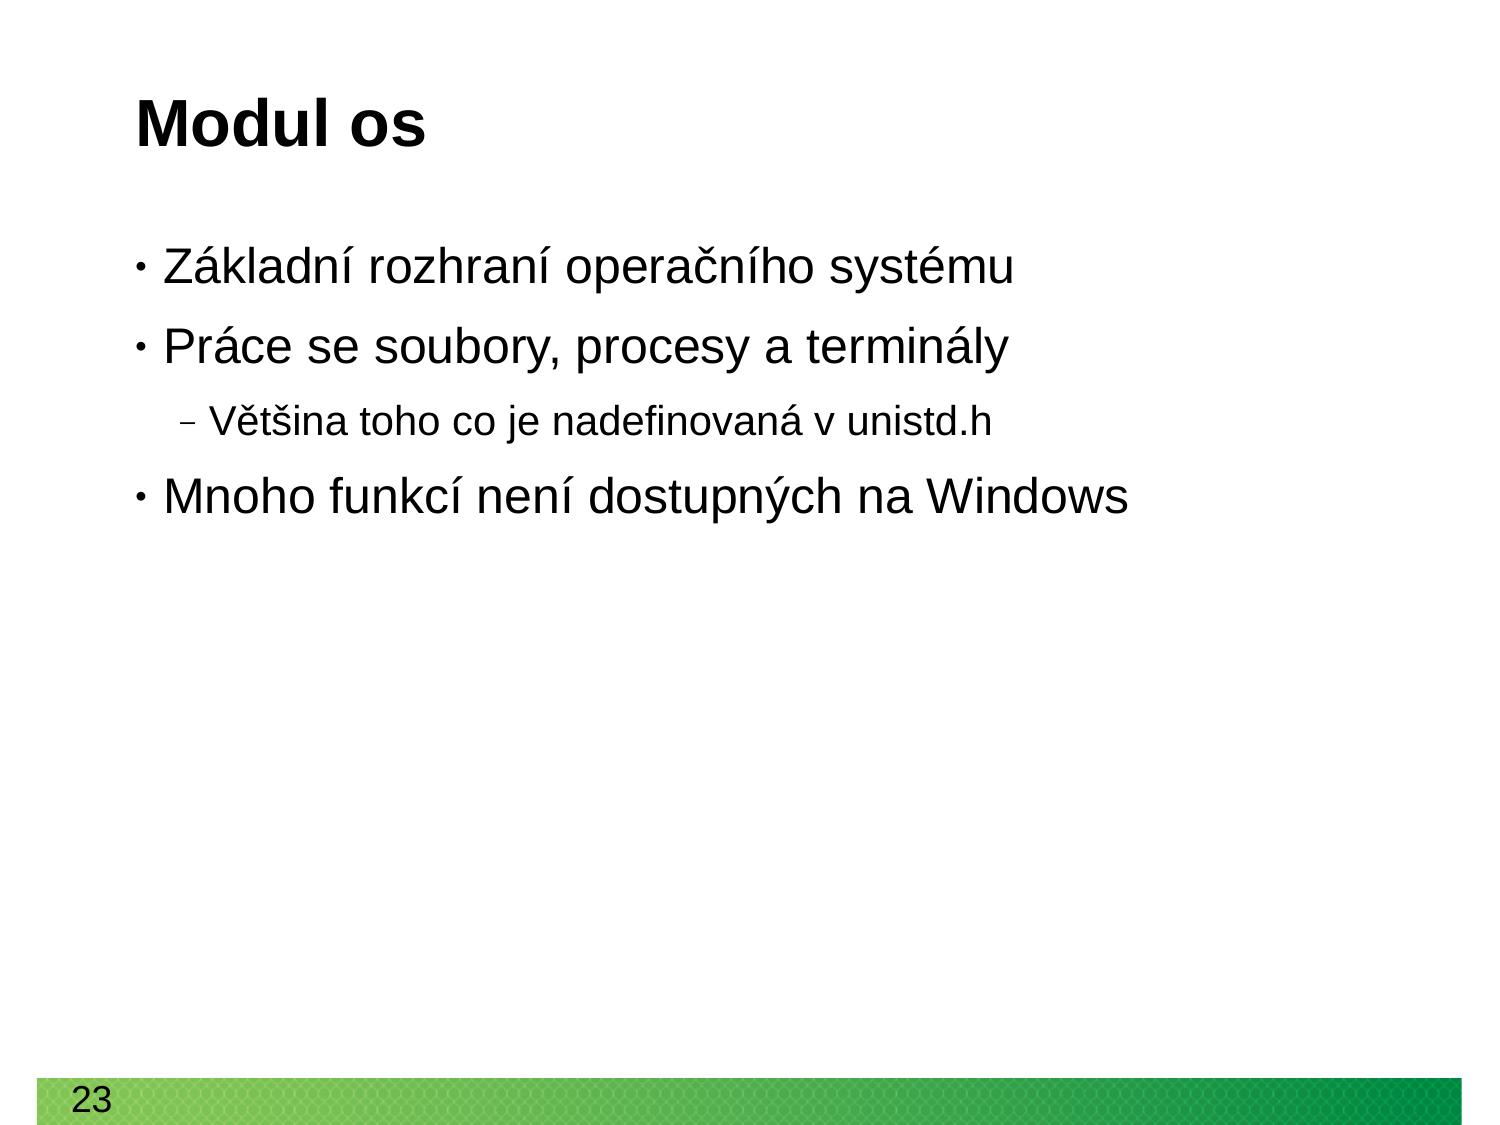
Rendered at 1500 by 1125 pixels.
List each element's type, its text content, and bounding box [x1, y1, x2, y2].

list Základní rozhraní operačního systému Práce se soubory, procesy a terminály Většina toho co je nadefinovaná v unistd.h Mnoho funkcí není dostupných na Windows [135, 238, 1372, 982]
picture [36, 1078, 1462, 1125]
title Modul os [135, 41, 1372, 204]
